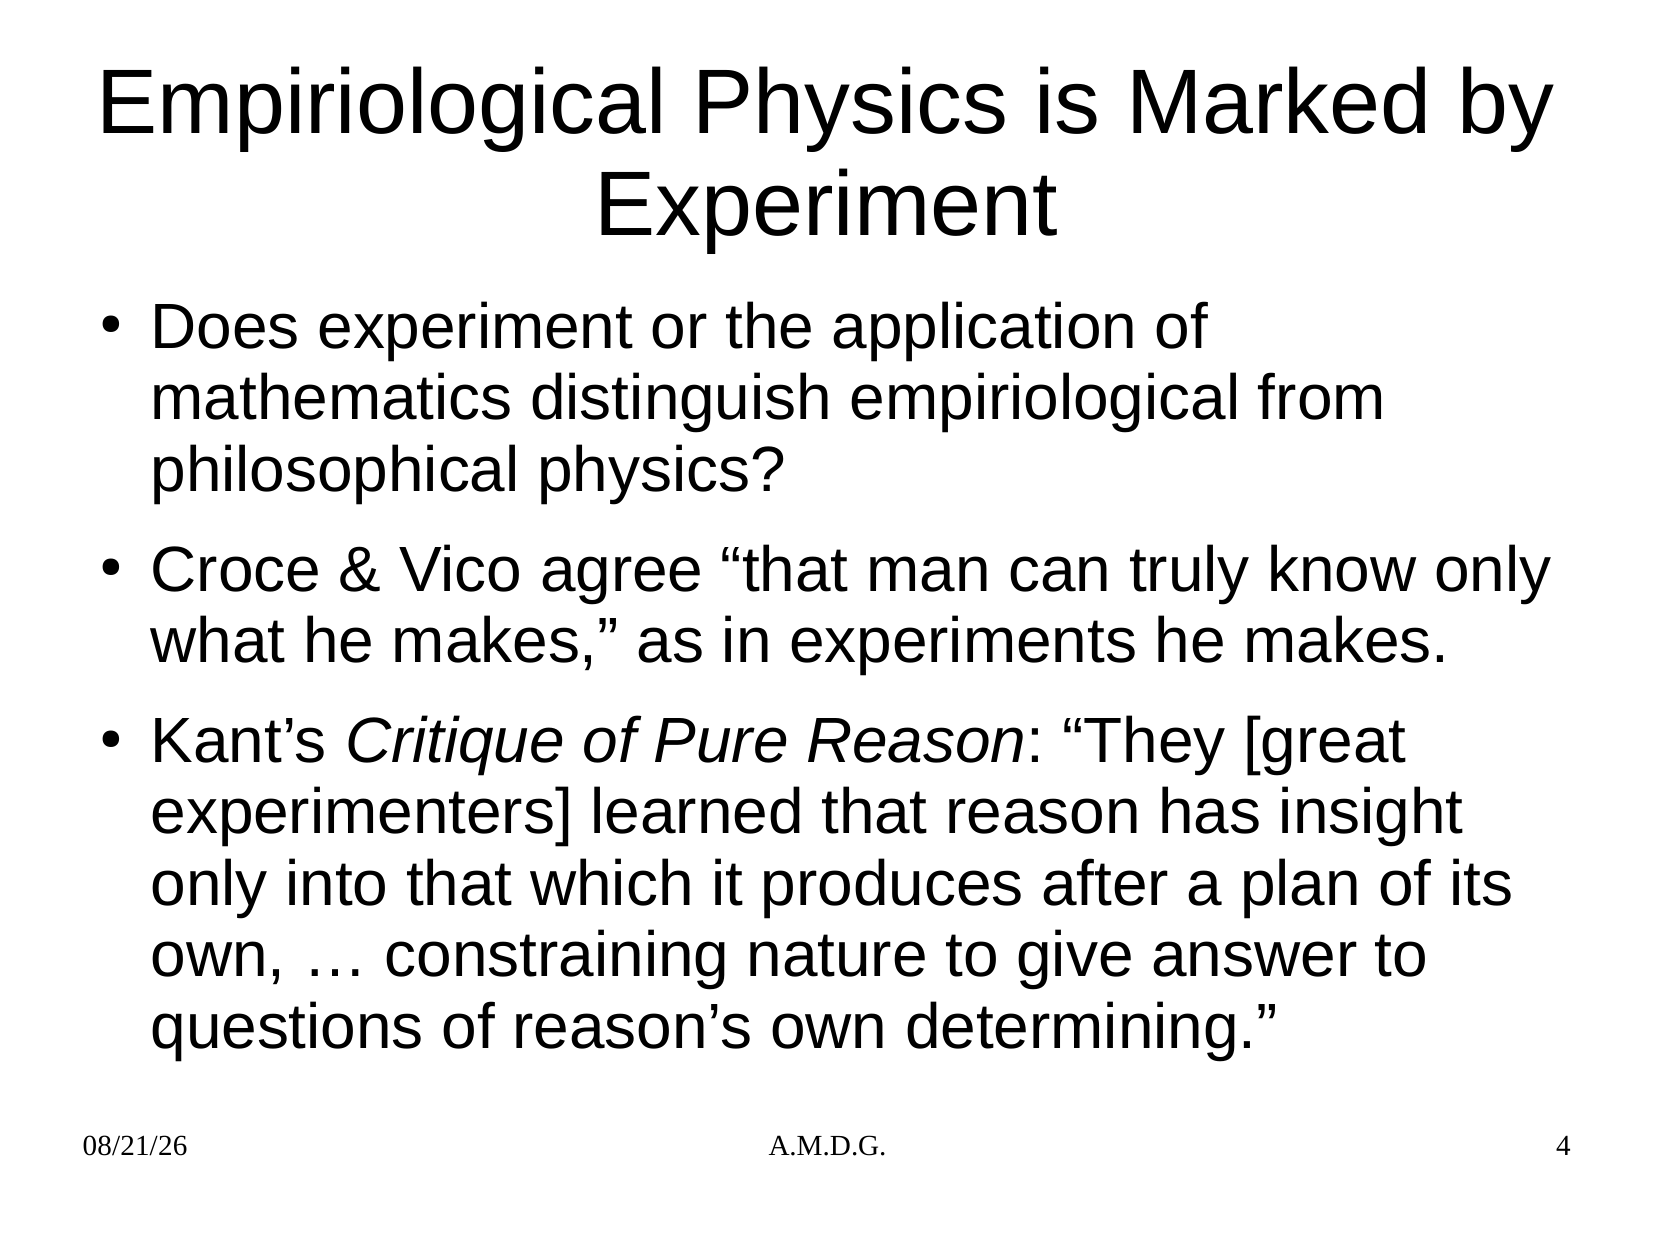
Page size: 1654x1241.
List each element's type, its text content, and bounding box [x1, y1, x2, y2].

title Empiriological Physics is Marked by Experiment [82, 49, 1571, 257]
list Does experiment or the application of mathematics distinguish empiriological from philosophical physics? Croce & Vico agree “that man can truly know only what he makes,” as in experiments he makes. Kant’s Critique of Pure Reason: “They [great experimenters] learned that reason has insight only into that which it produces after a plan of its own, … constraining nature to give answer to questions of reason’s own determining.” [82, 290, 1571, 1109]
